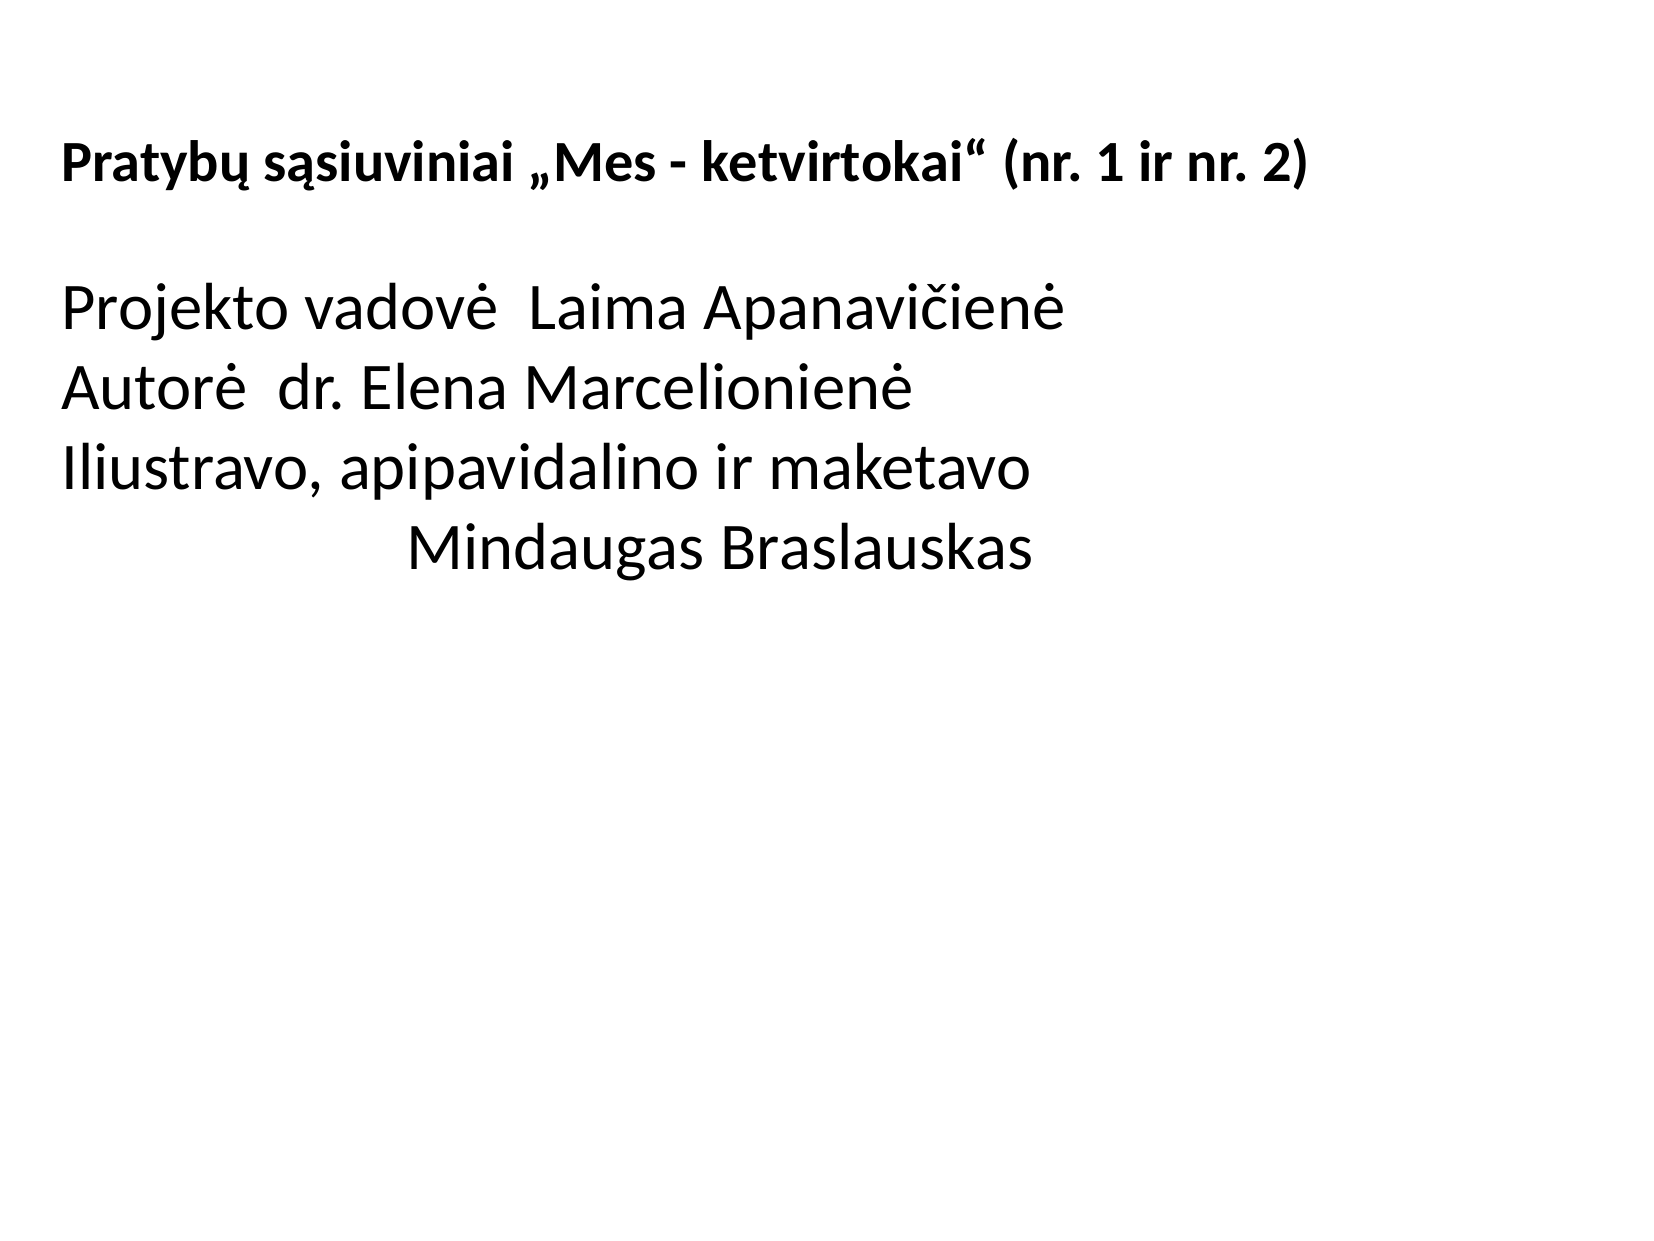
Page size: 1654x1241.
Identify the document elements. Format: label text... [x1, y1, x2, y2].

text_box Pratybų sąsiuviniai „Mes - ketvirtokai“ (nr. 1 ir nr. 2) Projekto vadovė Laima Apanavičienė Autorė dr. Elena Marcelionienė Iliustravo, apipavidalino ir maketavo Mindaugas Braslauskas [46, 115, 1549, 727]
